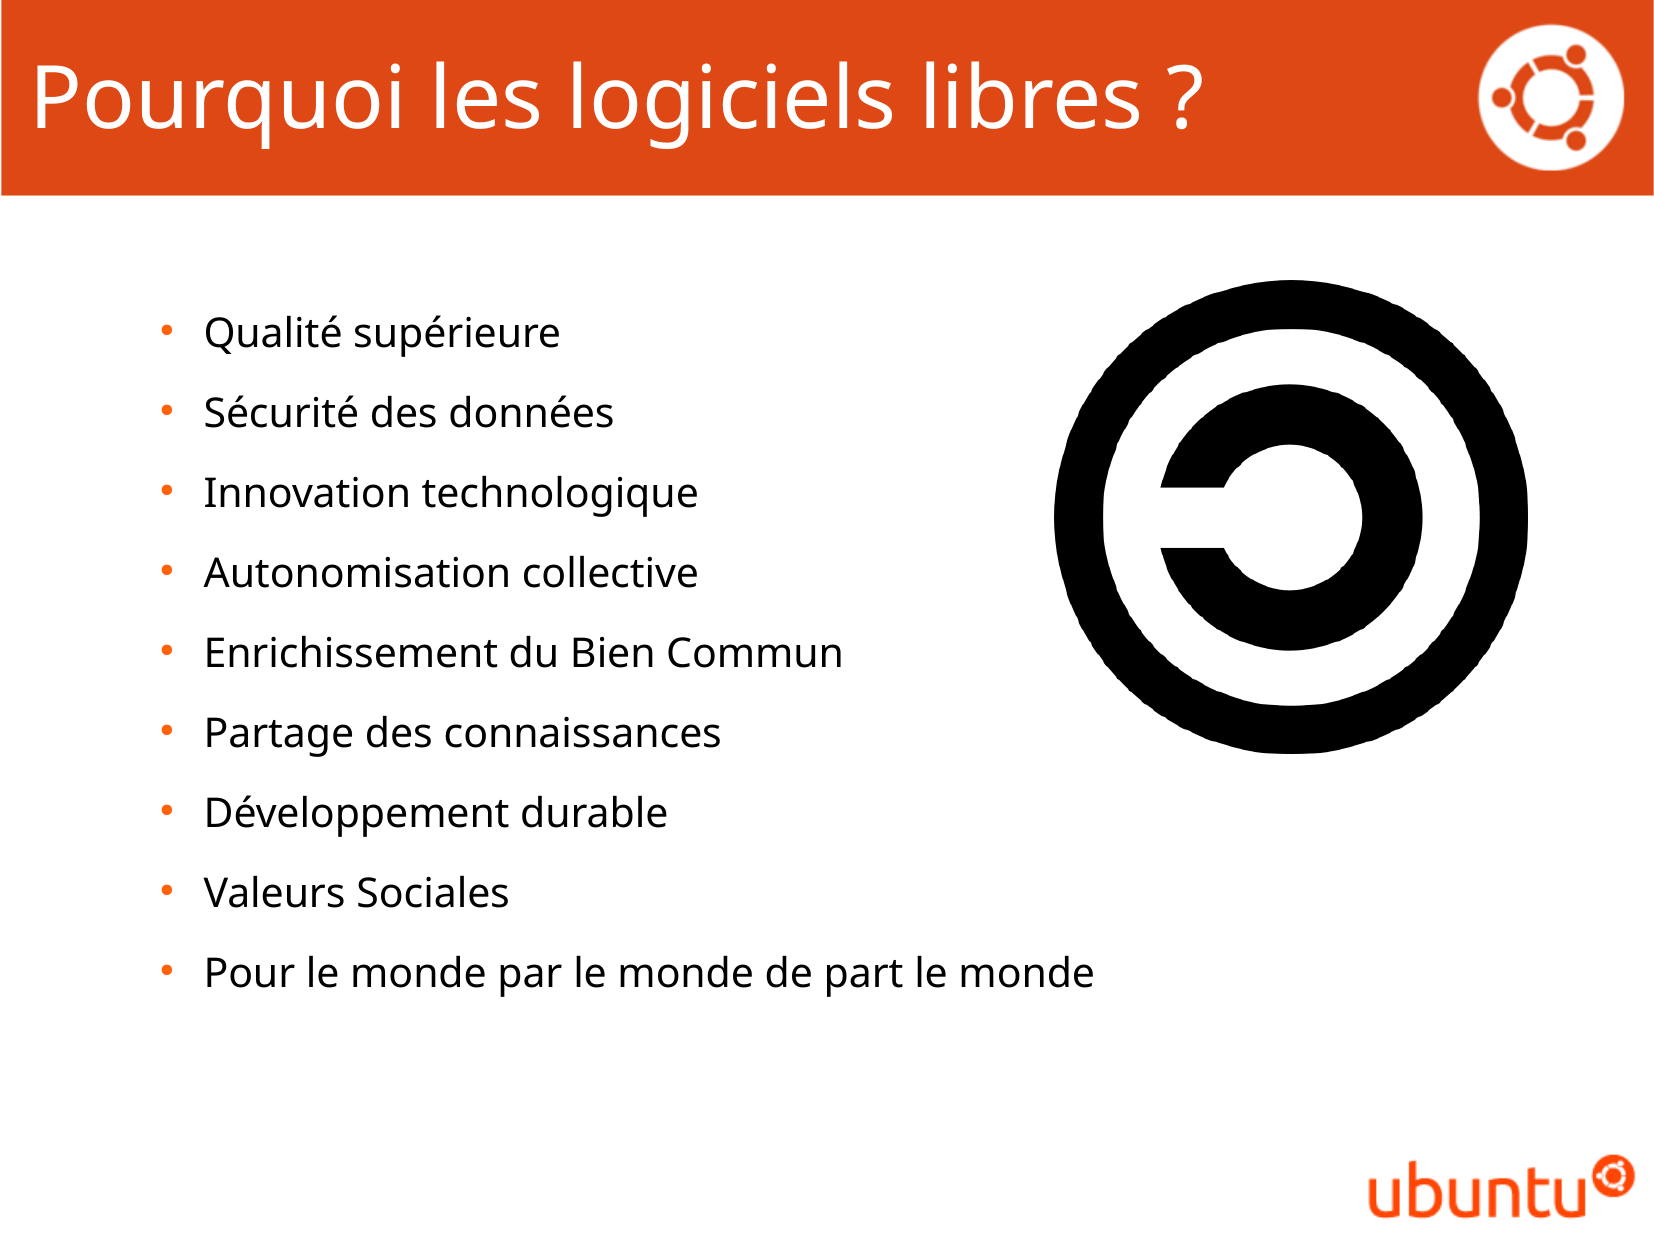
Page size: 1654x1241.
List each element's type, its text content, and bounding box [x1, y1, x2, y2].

list Qualité supérieure Sécurité des données Innovation technologique Autonomisation collective Enrichissement du Bien Commun Partage des connaissances Développement durable Valeurs Sociales Pour le monde par le monde de part le monde [145, 303, 1542, 1001]
title Pourquoi les logiciels libres ? [29, 11, 1459, 178]
picture [0, 0, 1654, 1241]
